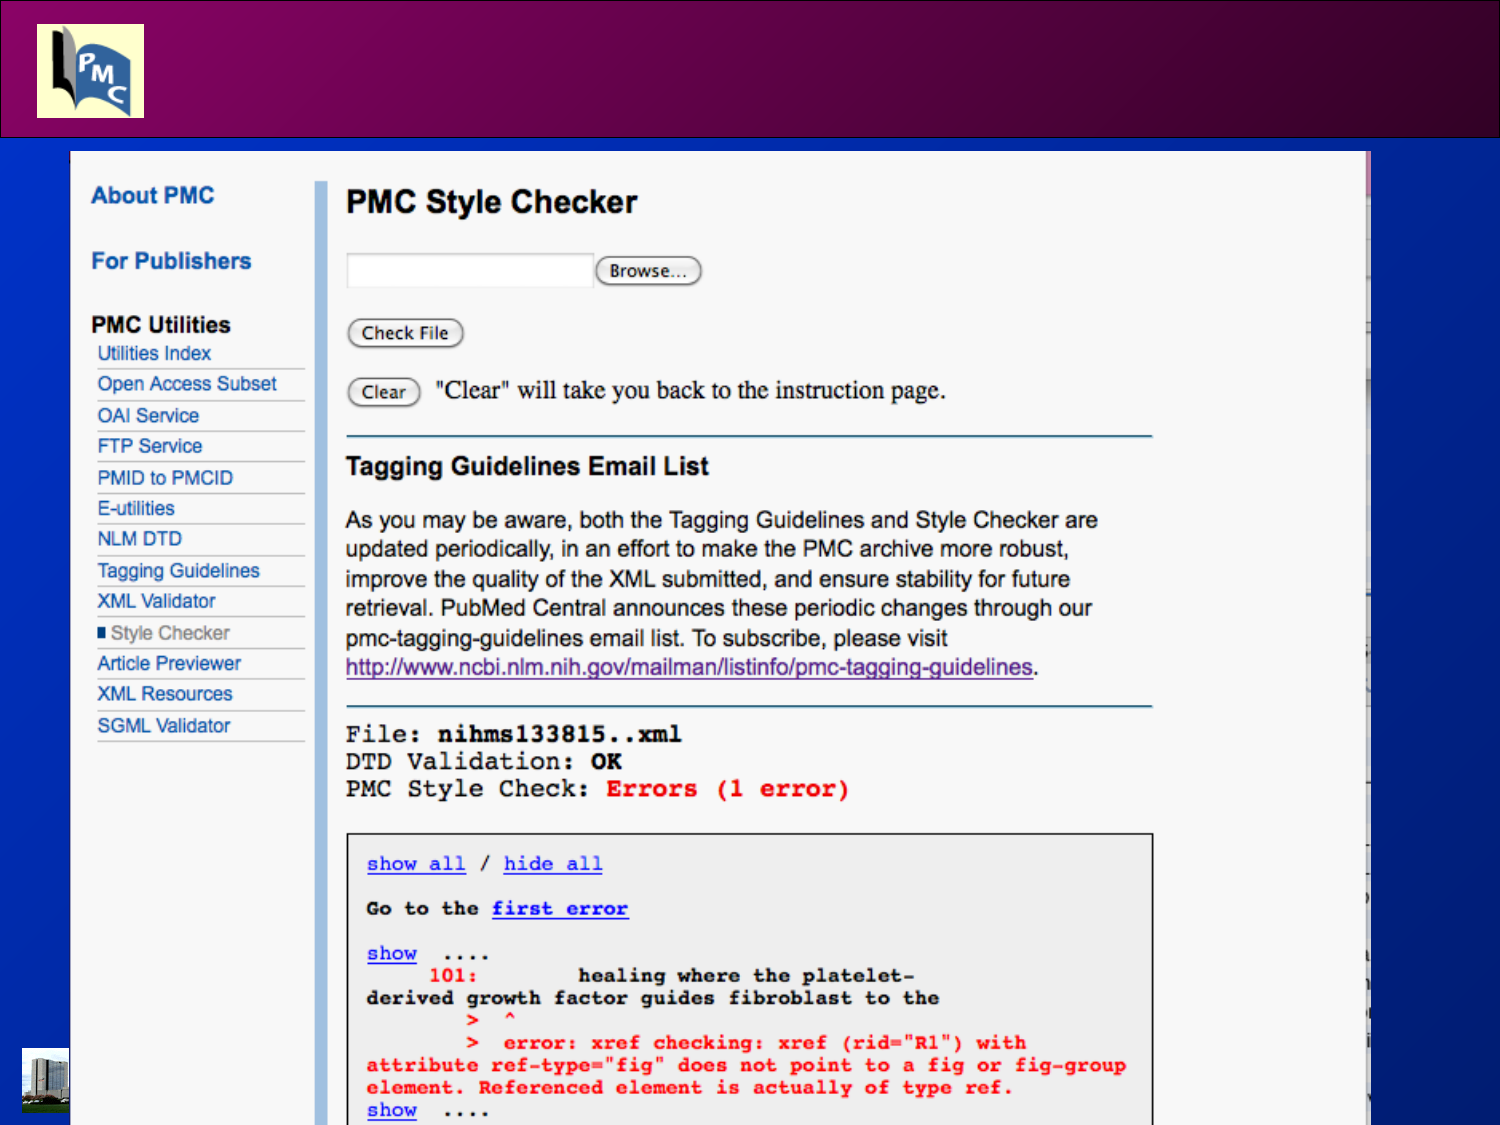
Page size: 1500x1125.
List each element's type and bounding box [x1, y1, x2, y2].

picture [22, 151, 1371, 1125]
